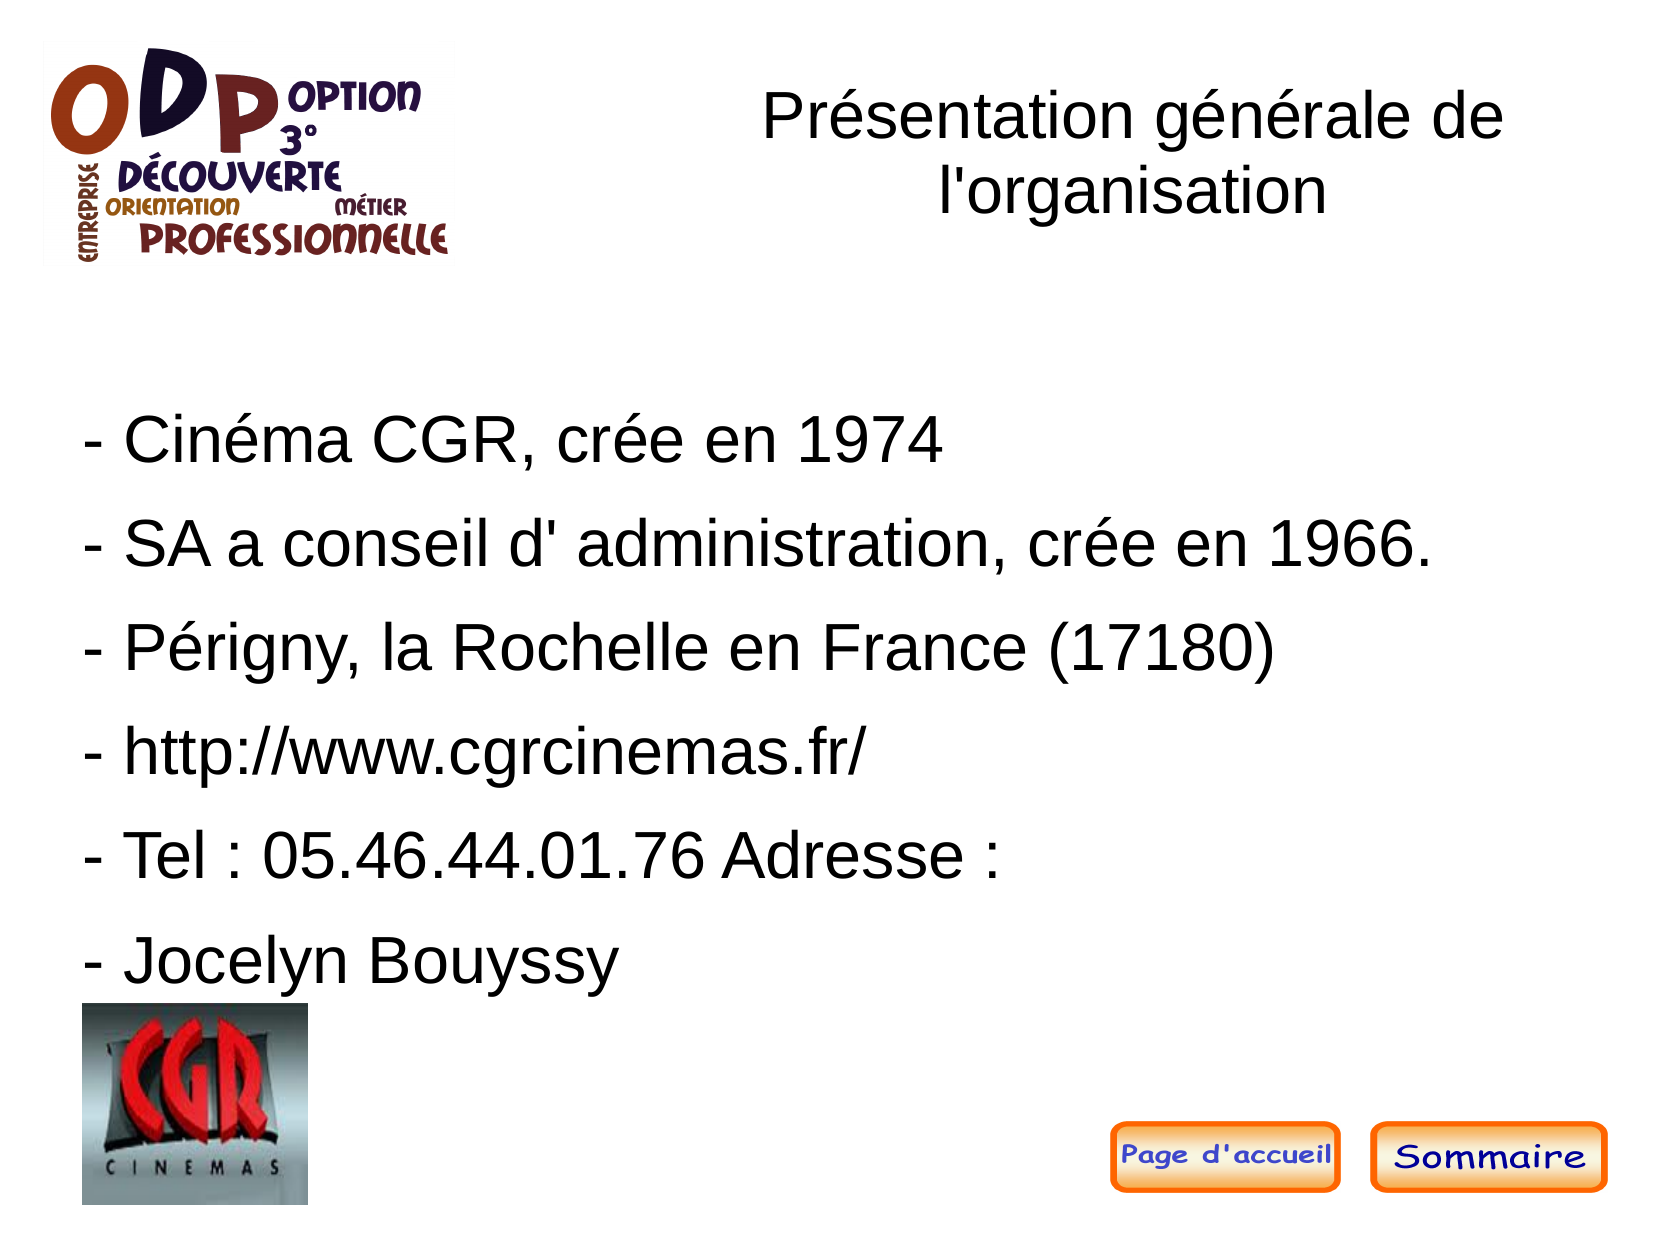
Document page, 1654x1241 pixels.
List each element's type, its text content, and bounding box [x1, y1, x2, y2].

picture [43, 41, 455, 266]
list - Cinéma CGR, crée en 1974 - SA a conseil d' administration, crée en 1966. - Périgny, la Rochelle en France (17180) - http://www.cgrcinemas.fr/ - Tel : 05.46.44.01.76 Adresse : - Jocelyn Bouyssy [82, 401, 1571, 998]
picture [1370, 1121, 1608, 1193]
title Présentation générale de l'organisation [637, 49, 1630, 257]
picture [82, 1003, 308, 1205]
picture [1110, 1121, 1341, 1193]
